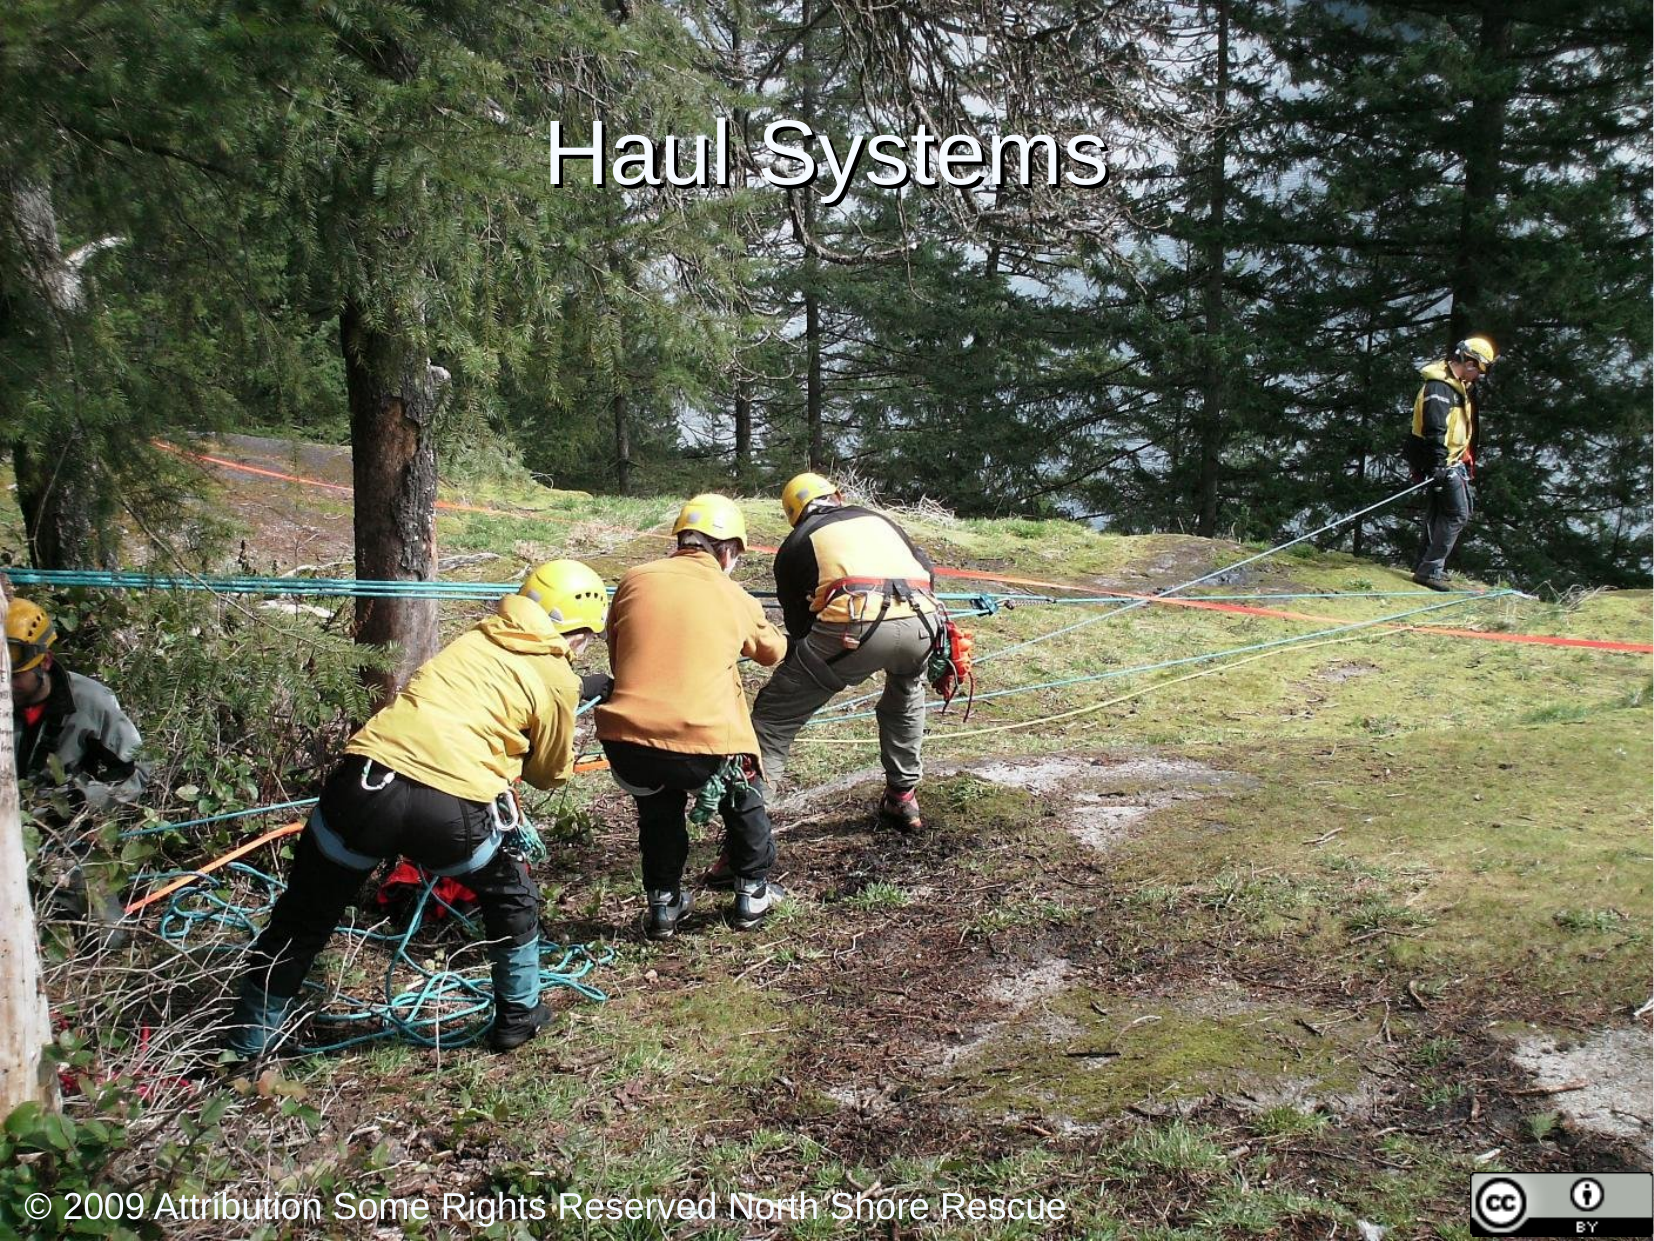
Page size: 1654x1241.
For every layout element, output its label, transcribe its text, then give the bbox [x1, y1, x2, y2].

picture [0, 0, 1654, 1241]
text_box © 2009 Attribution Some Rights Reserved North Shore Rescue [0, 1178, 1445, 1236]
title Haul Systems [82, 49, 1571, 257]
